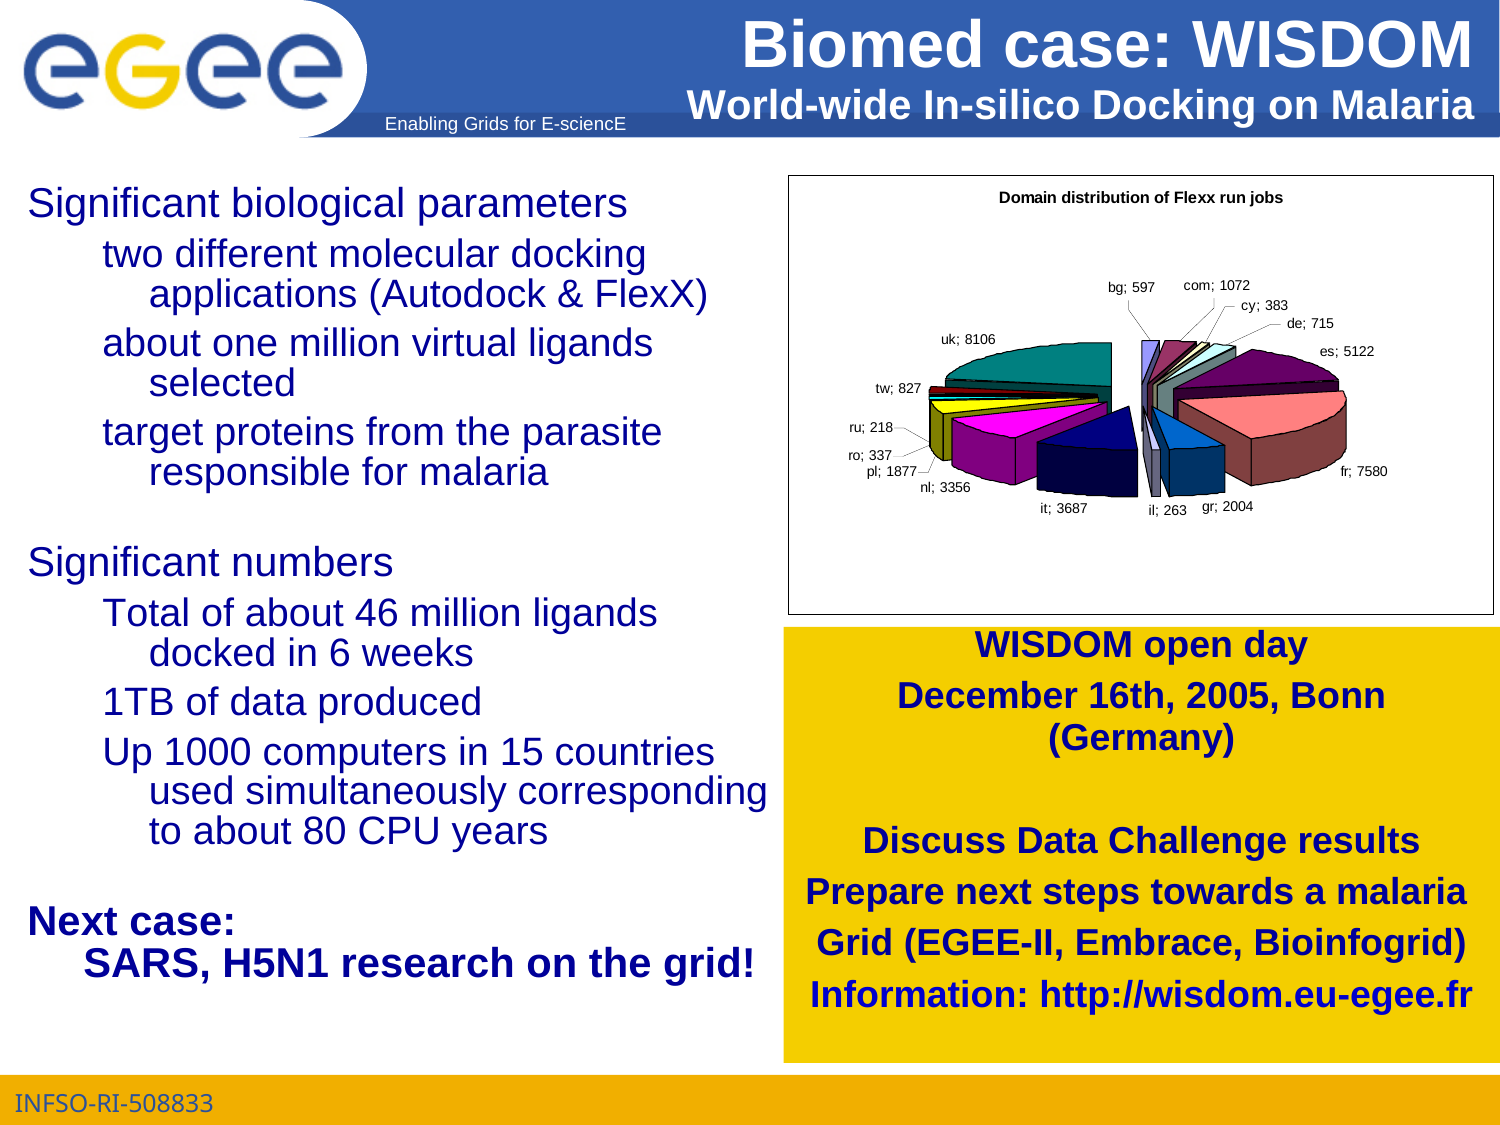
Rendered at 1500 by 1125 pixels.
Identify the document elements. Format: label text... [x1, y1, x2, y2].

title Biomed case: WISDOM World-wide In-silico Docking on Malaria [369, 0, 1475, 177]
picture [18, 30, 349, 112]
text_box Significant biological parameters two different molecular docking applications (Autodock & FlexX) about one million virtual ligands selected target proteins from the parasite responsible for malaria Significant numbers Total of about 46 million ligands docked in 6 weeks 1TB of data produced Up 1000 computers in 15 countries used simultaneously corresponding to about 80 CPU years Next case: SARS, H5N1 research on the grid! [12, 177, 798, 1093]
chart [782, 169, 1500, 621]
text_box WISDOM open day December 16th, 2005, Bonn (Germany) Discuss Data Challenge results Prepare next steps towards a malaria Grid (EGEE-II, Embrace, Bioinfogrid) Information: http://wisdom.eu-egee.fr [783, 626, 1500, 1063]
